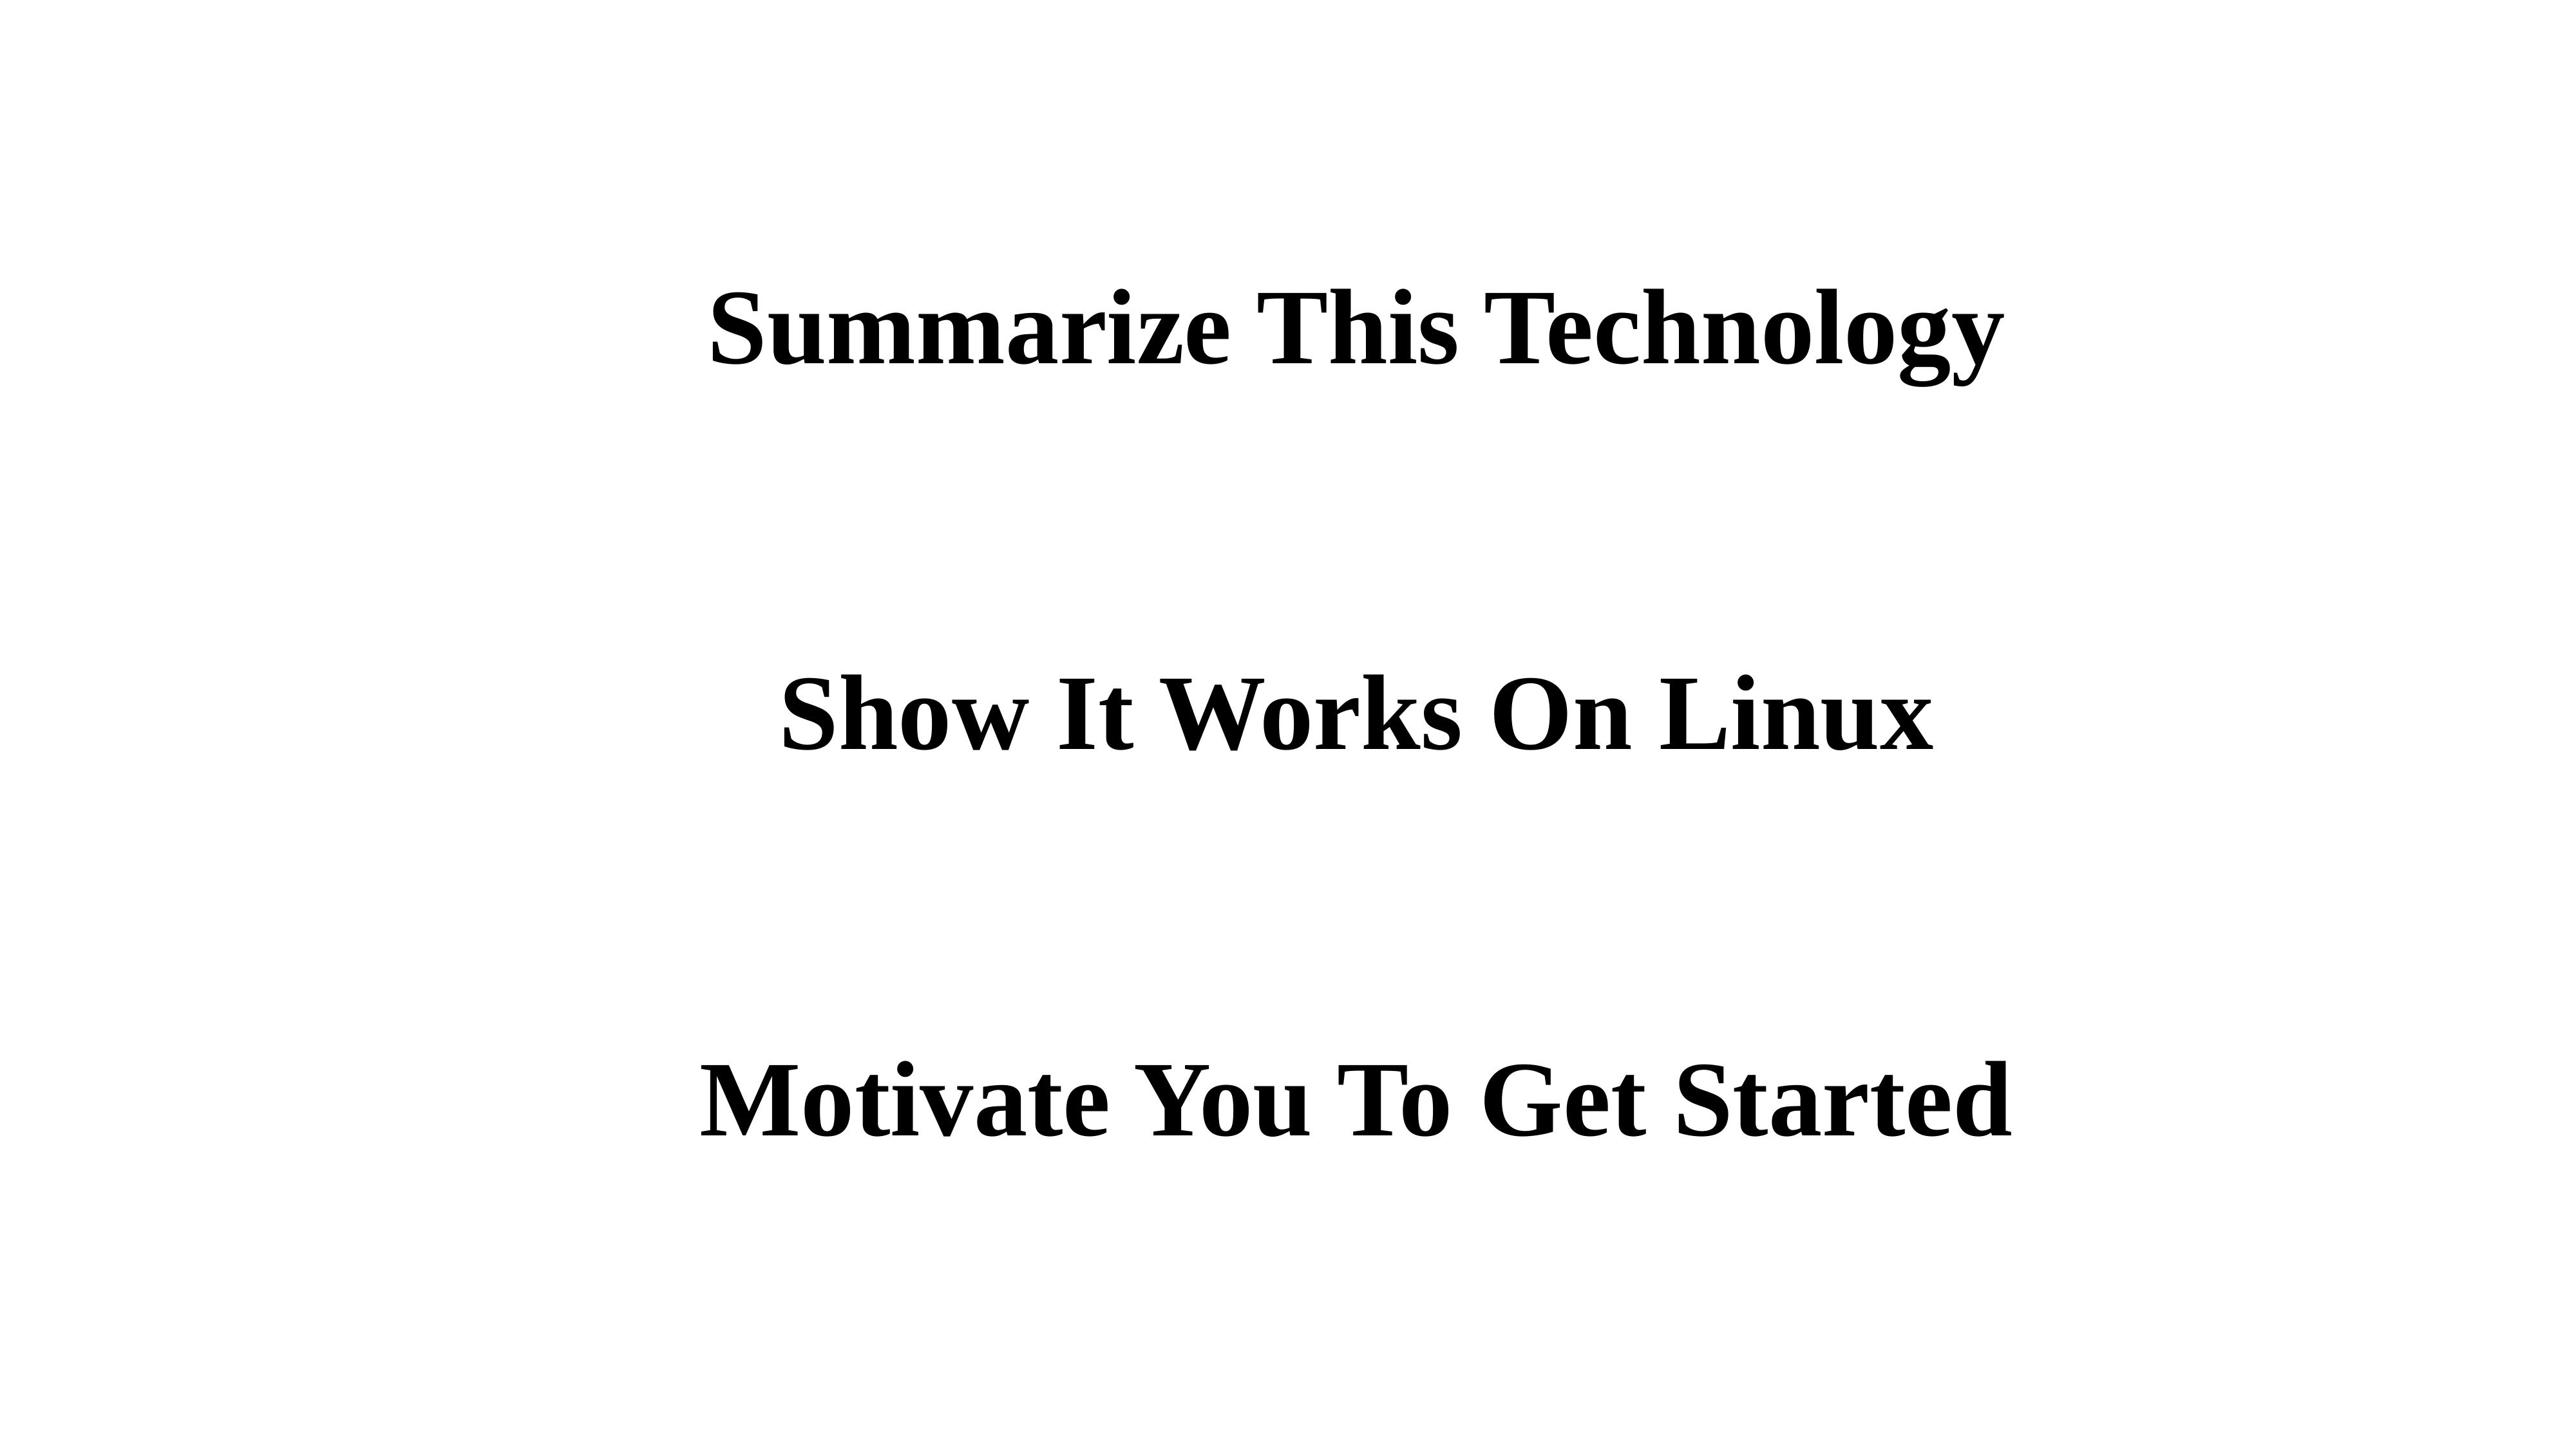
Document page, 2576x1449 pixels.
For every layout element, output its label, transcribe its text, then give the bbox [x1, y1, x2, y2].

title Summarize This Technology Show It Works On Linux Motivate You To Get Started [562, 251, 2152, 1163]
